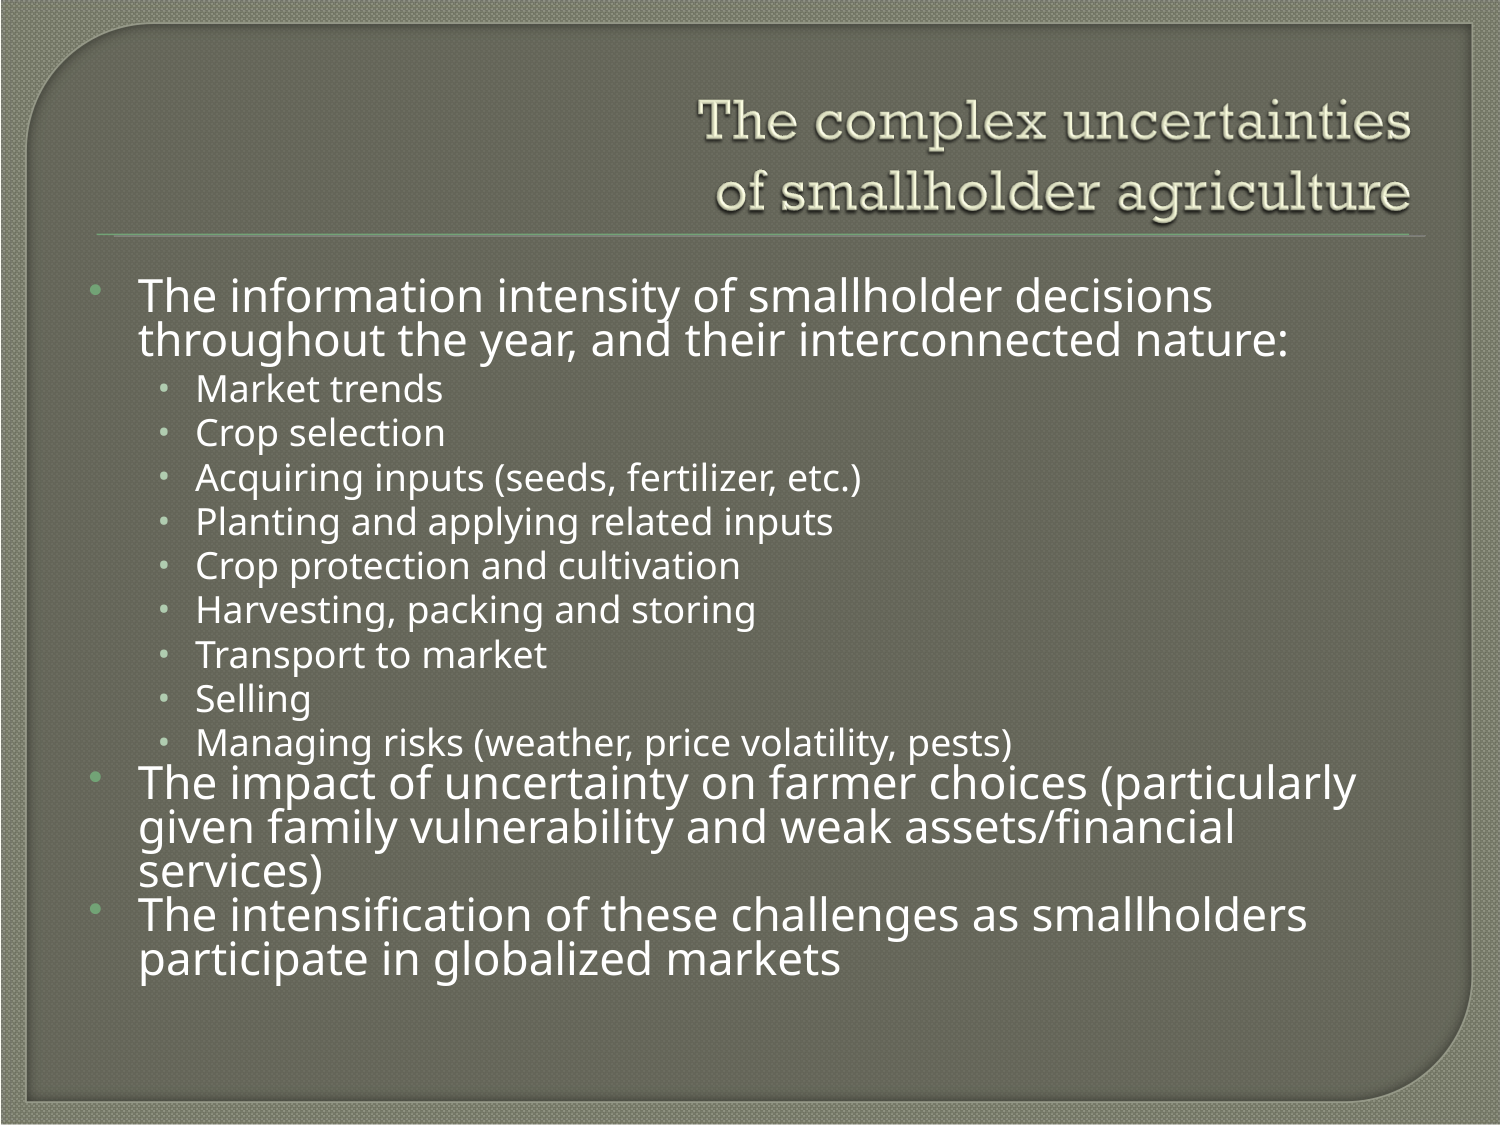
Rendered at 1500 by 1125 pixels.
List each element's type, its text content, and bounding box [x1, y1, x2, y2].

text_box [73, 40, 1427, 233]
picture [0, 0, 1500, 1125]
list The information intensity of smallholder decisions throughout the year, and their interconnected nature: Market trends Crop selection Acquiring inputs (seeds, fertilizer, etc.) Planting and applying related inputs Crop protection and cultivation Harvesting, packing and storing Transport to market Selling Managing risks (weather, price volatility, pests) The impact of uncertainty on farmer choices (particularly given family vulnerability and weak assets/financial services) The intensification of these challenges as smallholders participate in globalized markets [75, 270, 1426, 1049]
